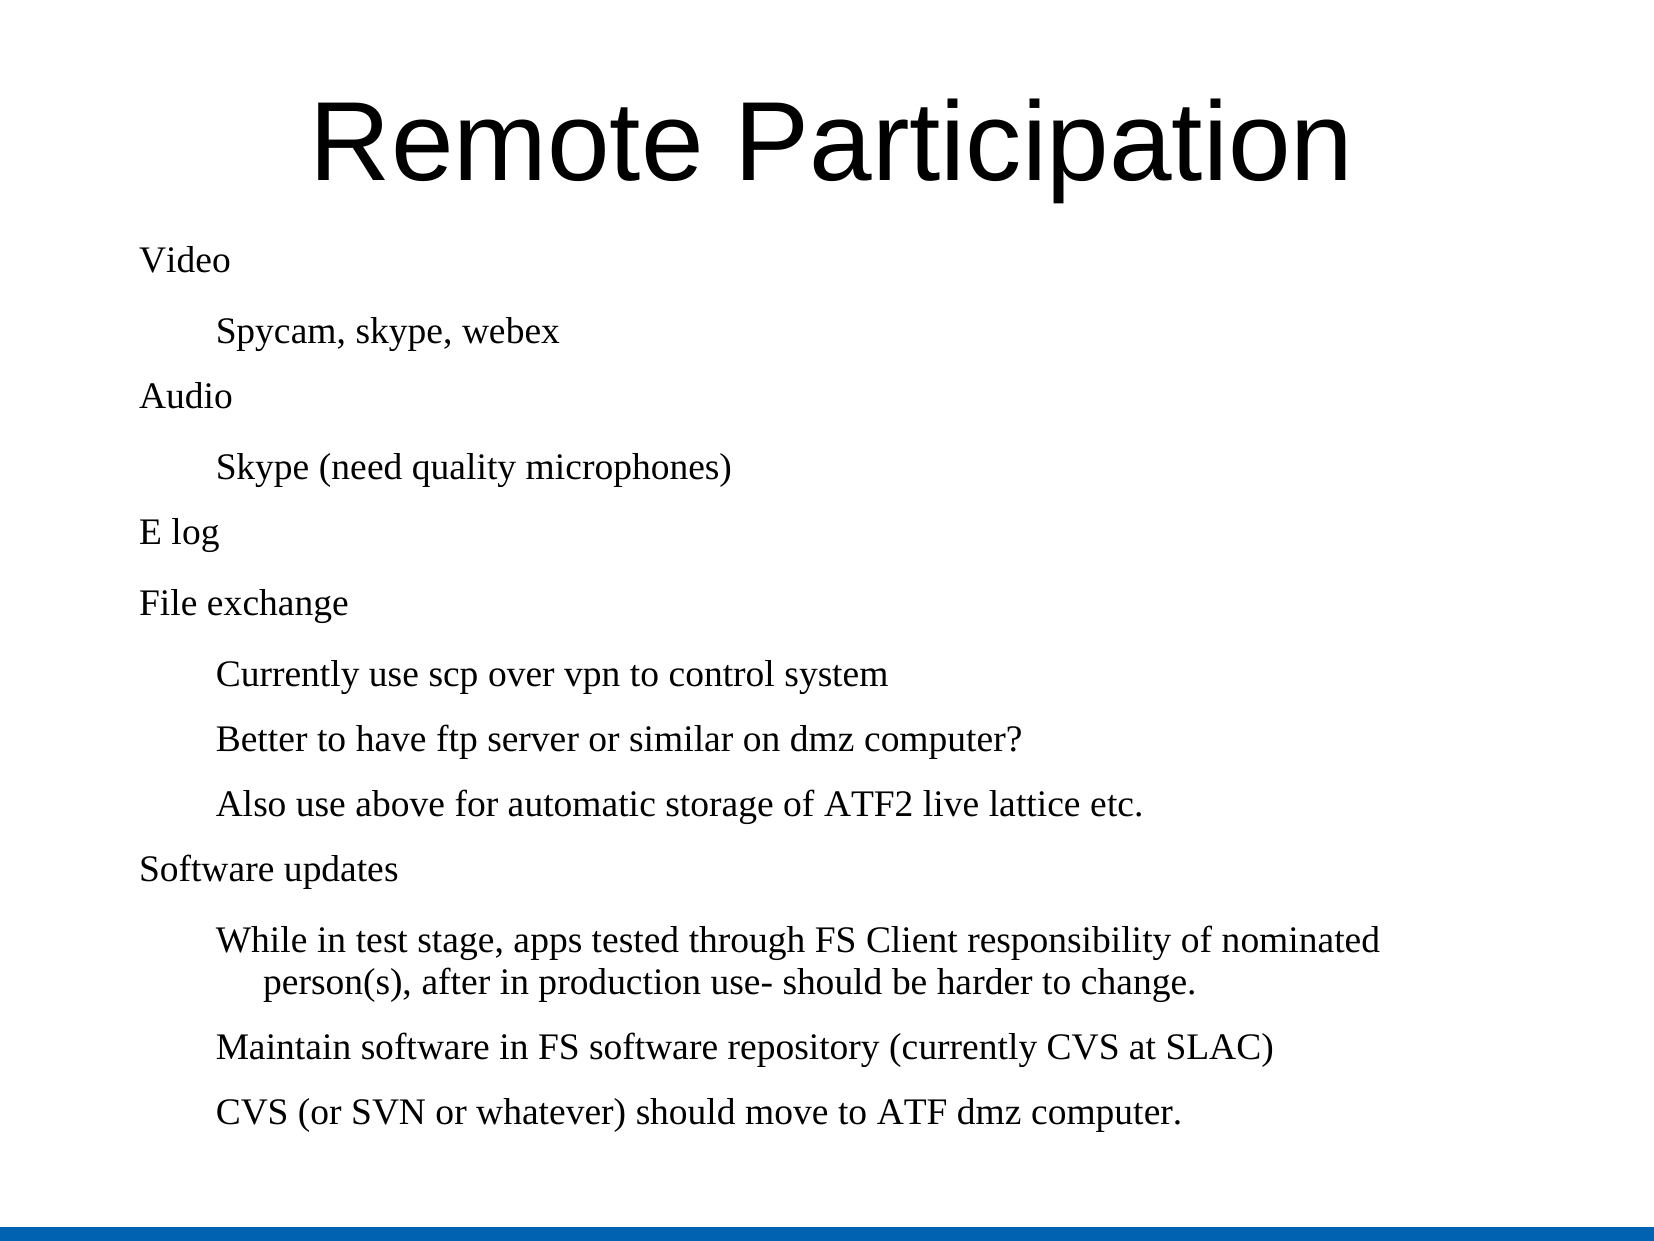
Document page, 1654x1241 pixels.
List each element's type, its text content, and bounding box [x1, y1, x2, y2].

list Video Spycam, skype, webex Audio Skype (need quality microphones) E log File exchange Currently use scp over vpn to control system Better to have ftp server or similar on dmz computer? Also use above for automatic storage of ATF2 live lattice etc. Software updates While in test stage, apps tested through FS Client responsibility of nominated person(s), after in production use- should be harder to change. Maintain software in FS software repository (currently CVS at SLAC) CVS (or SVN or whatever) should move to ATF dmz computer. [121, 238, 1533, 1189]
title Remote Participation [125, 37, 1538, 245]
